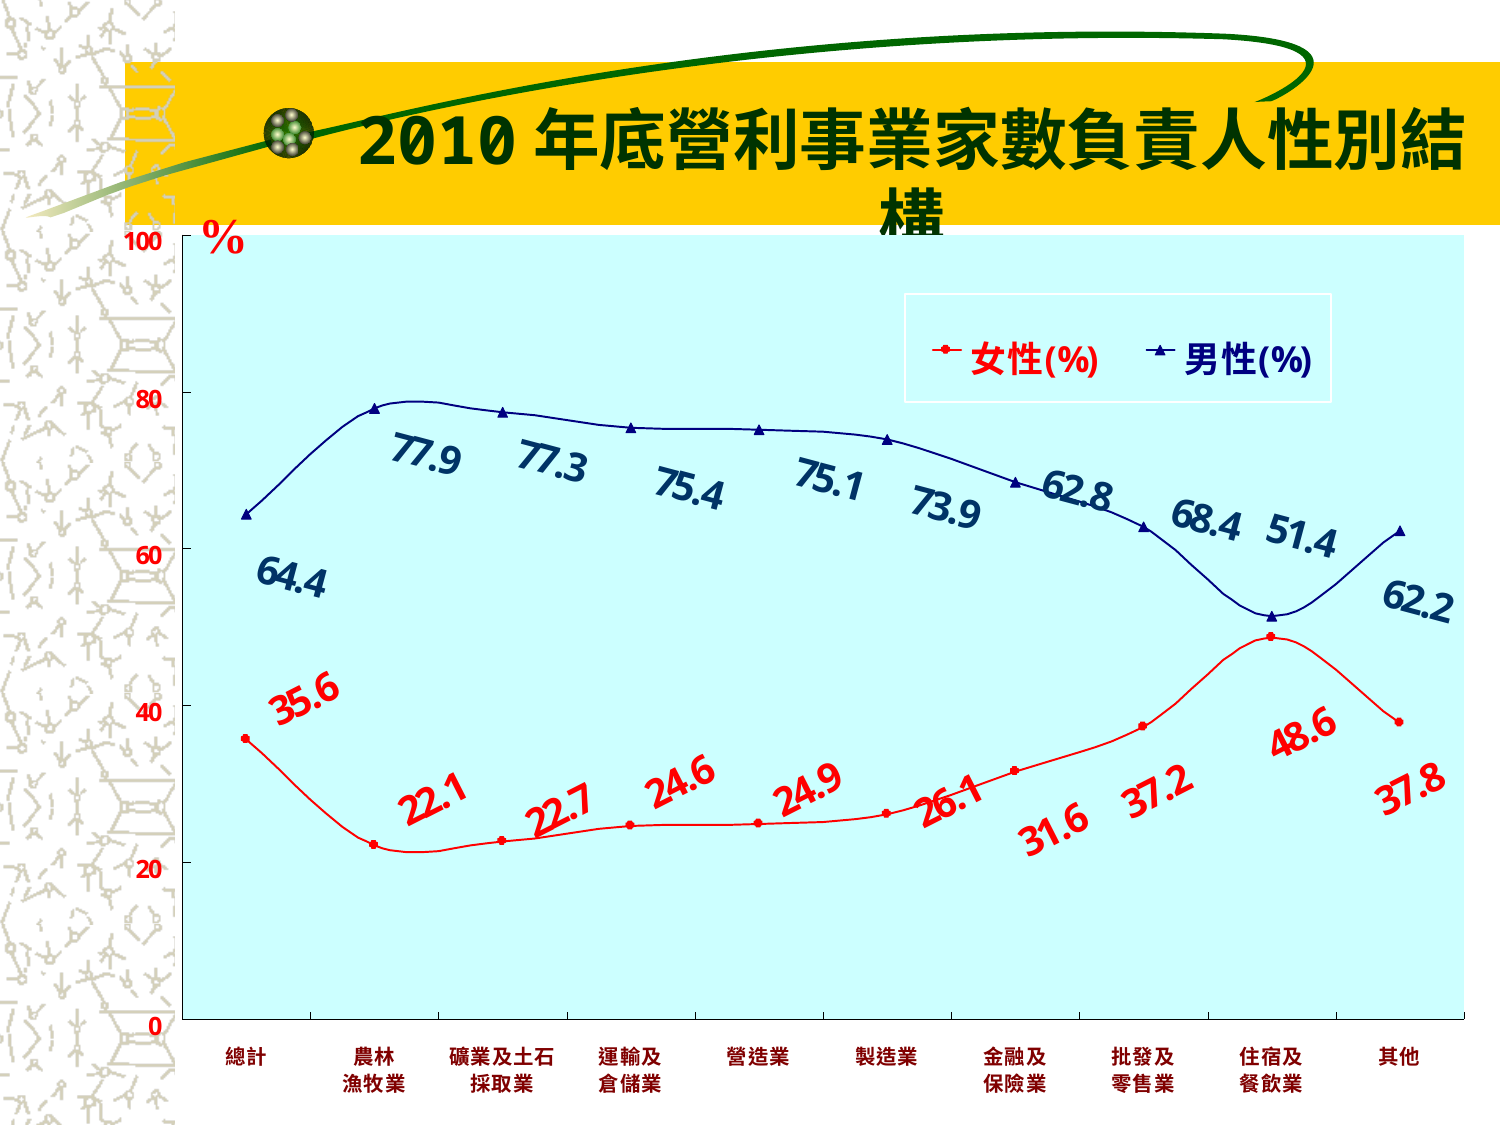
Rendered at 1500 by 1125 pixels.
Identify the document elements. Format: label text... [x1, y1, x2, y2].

text_box % [183, 196, 254, 303]
picture [30, 205, 1500, 1125]
text_box 2010年底營利事業家數負責人性別結構 [324, 90, 1500, 205]
